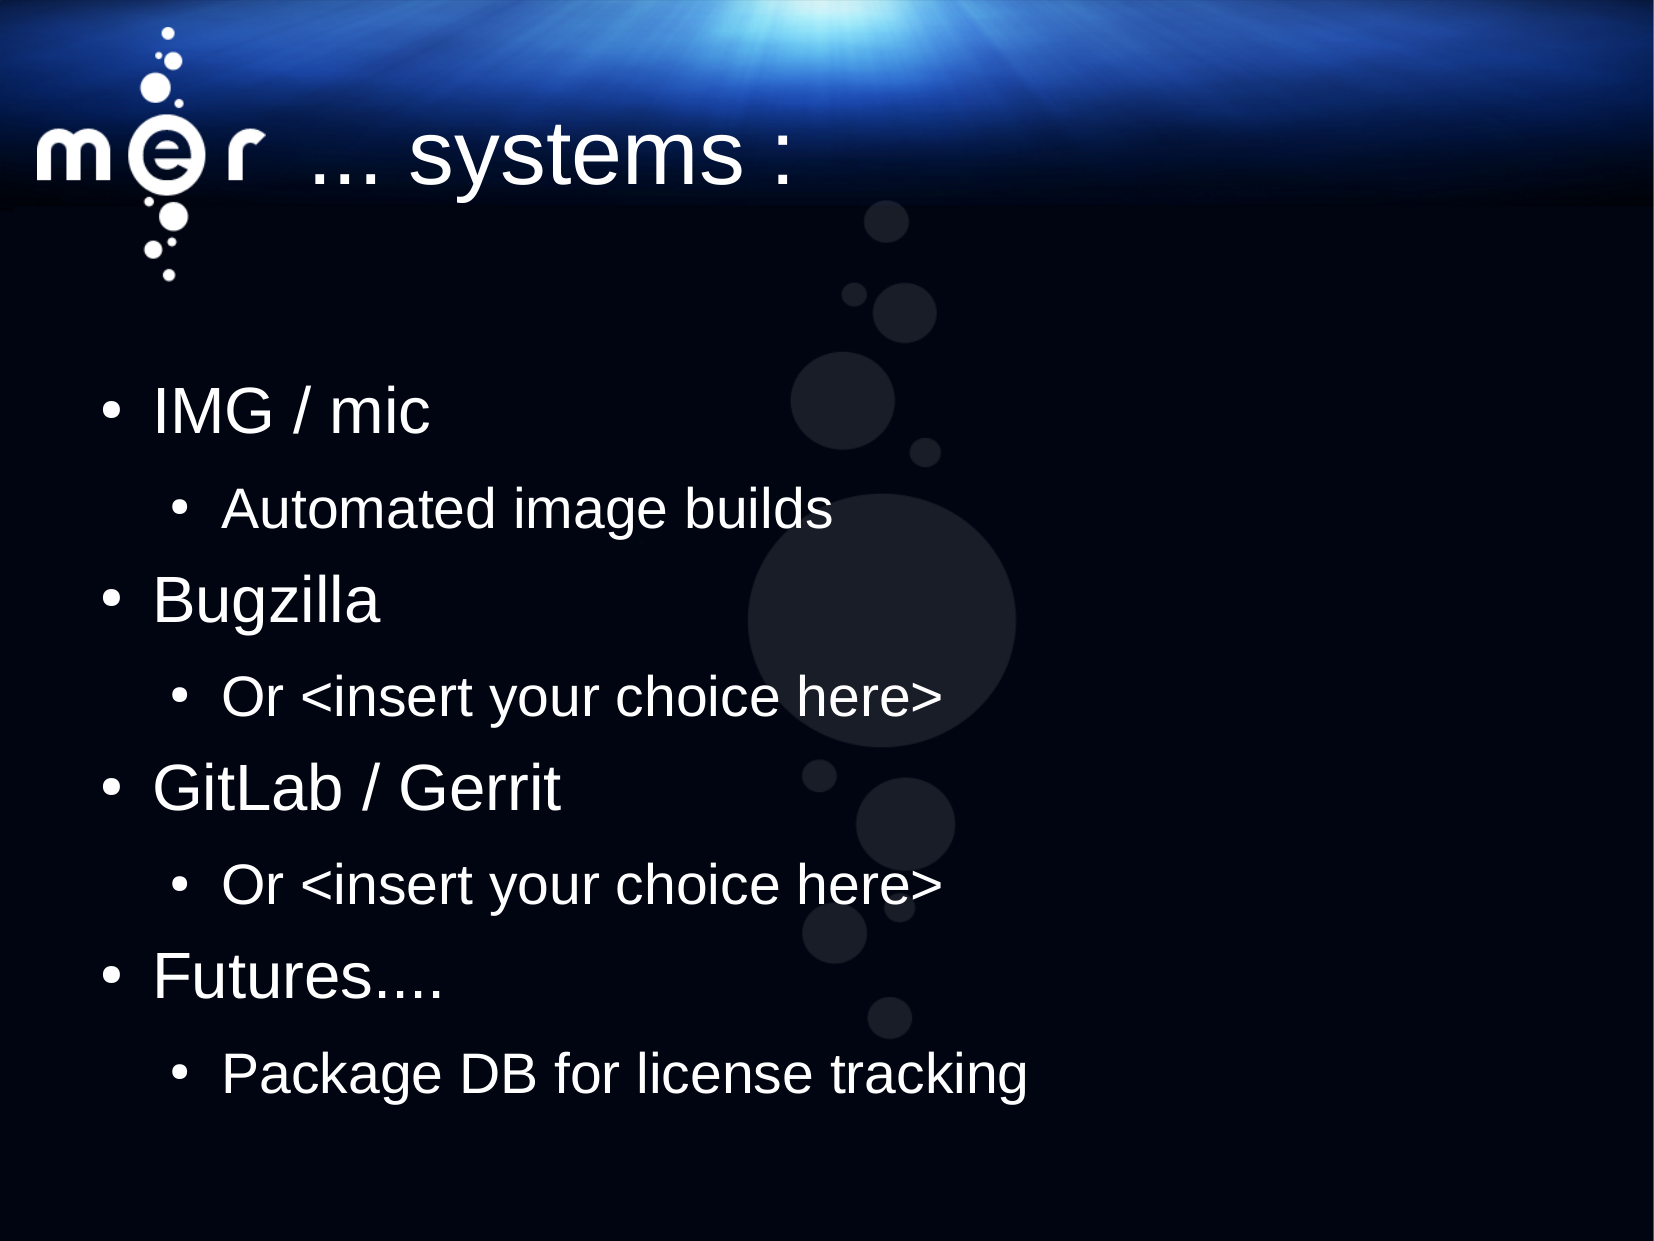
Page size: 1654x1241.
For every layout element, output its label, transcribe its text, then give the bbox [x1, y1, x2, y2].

list IMG / mic Automated image builds Bugzilla Or <insert your choice here> GitLab / Gerrit Or <insert your choice here> Futures.... Package DB for license tracking [82, 375, 1571, 1109]
title ... systems : [307, 49, 1571, 257]
picture [0, 0, 1654, 1241]
